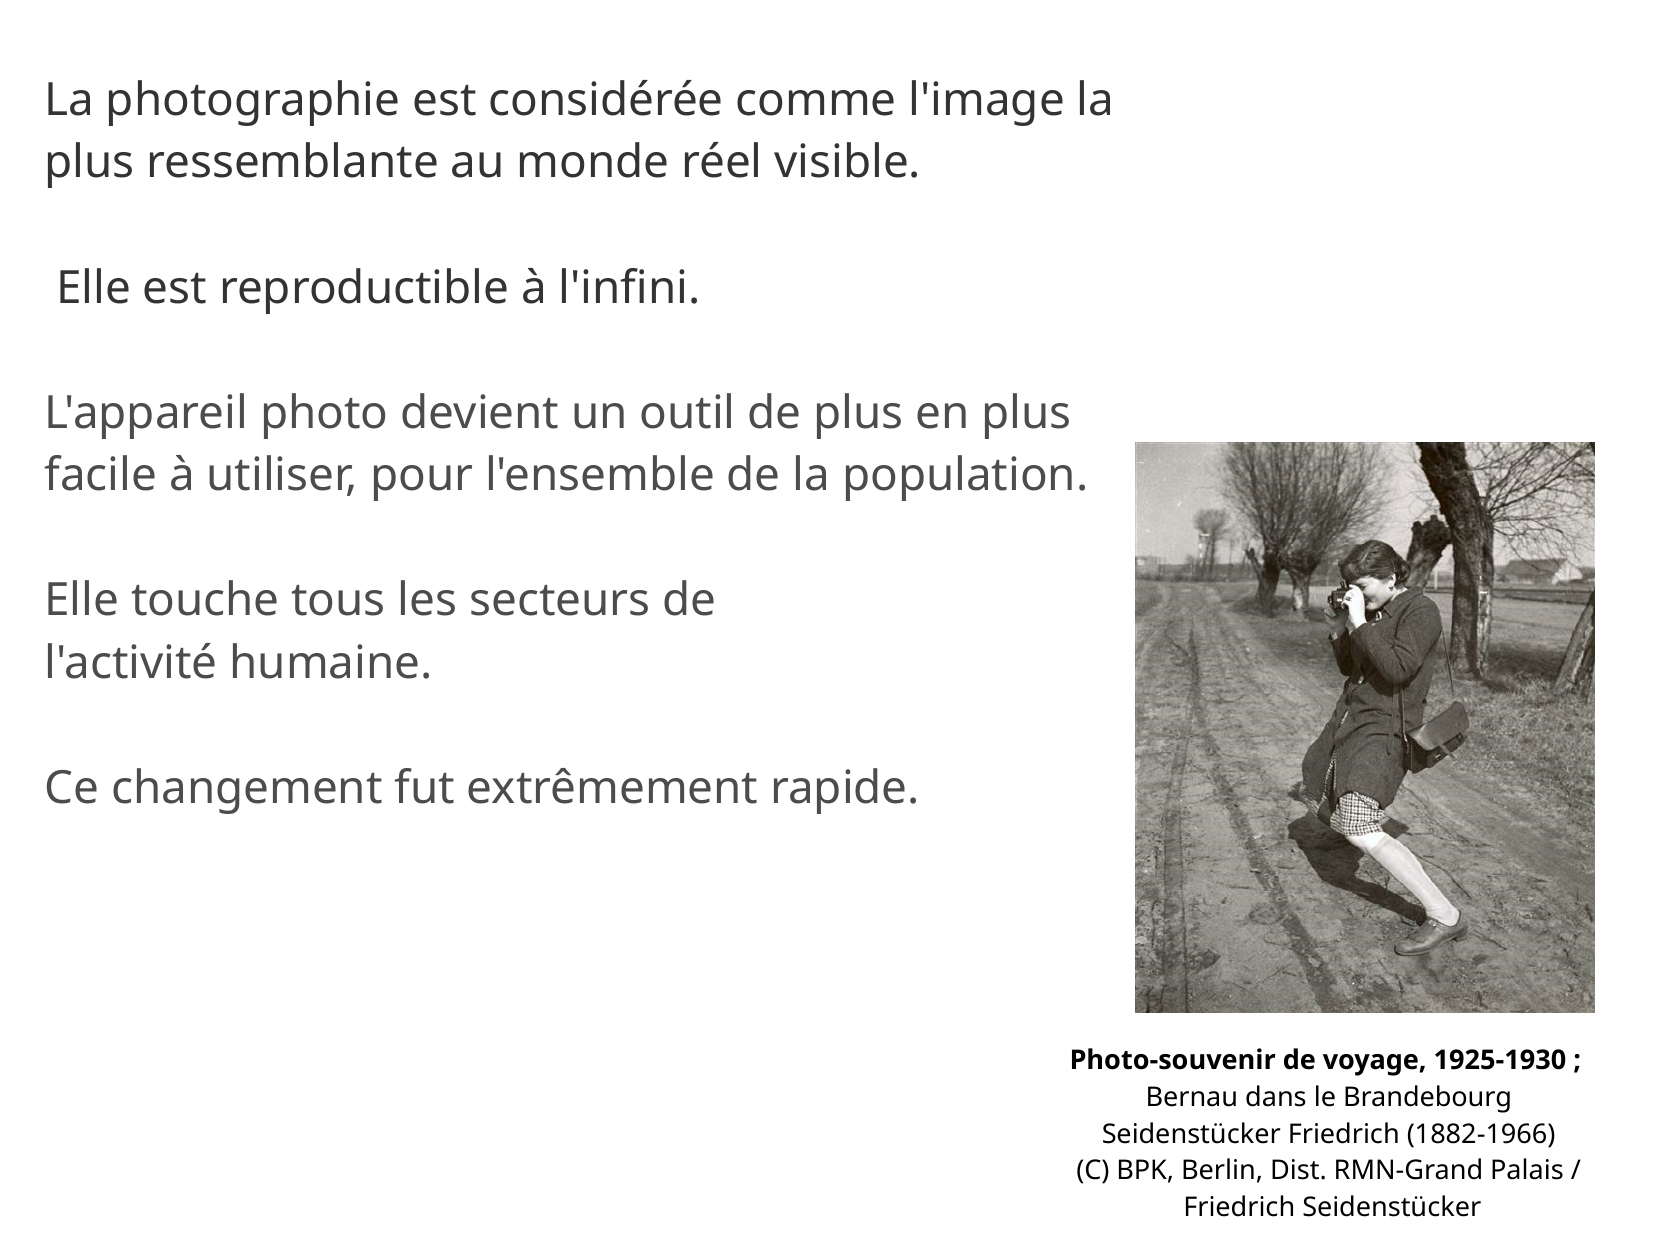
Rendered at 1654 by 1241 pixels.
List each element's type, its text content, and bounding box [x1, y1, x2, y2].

text_box Photo-souvenir de voyage, 1925-1930 ; Bernau dans le Brandebourg Seidenstücker Friedrich (1882-1966) (C) BPK, Berlin, Dist. RMN-Grand Palais / Friedrich Seidenstücker [1003, 1033, 1654, 1241]
picture [1135, 442, 1595, 1013]
text_box La photographie est considérée comme l'image la plus ressemblante au monde réel visible. Elle est reproductible à l'infini. L'appareil photo devient un outil de plus en plus facile à utiliser, pour l'ensemble de la population. Elle touche tous les secteurs de l'activité humaine. Ce changement fut extrêmement rapide. [29, 59, 1211, 840]
